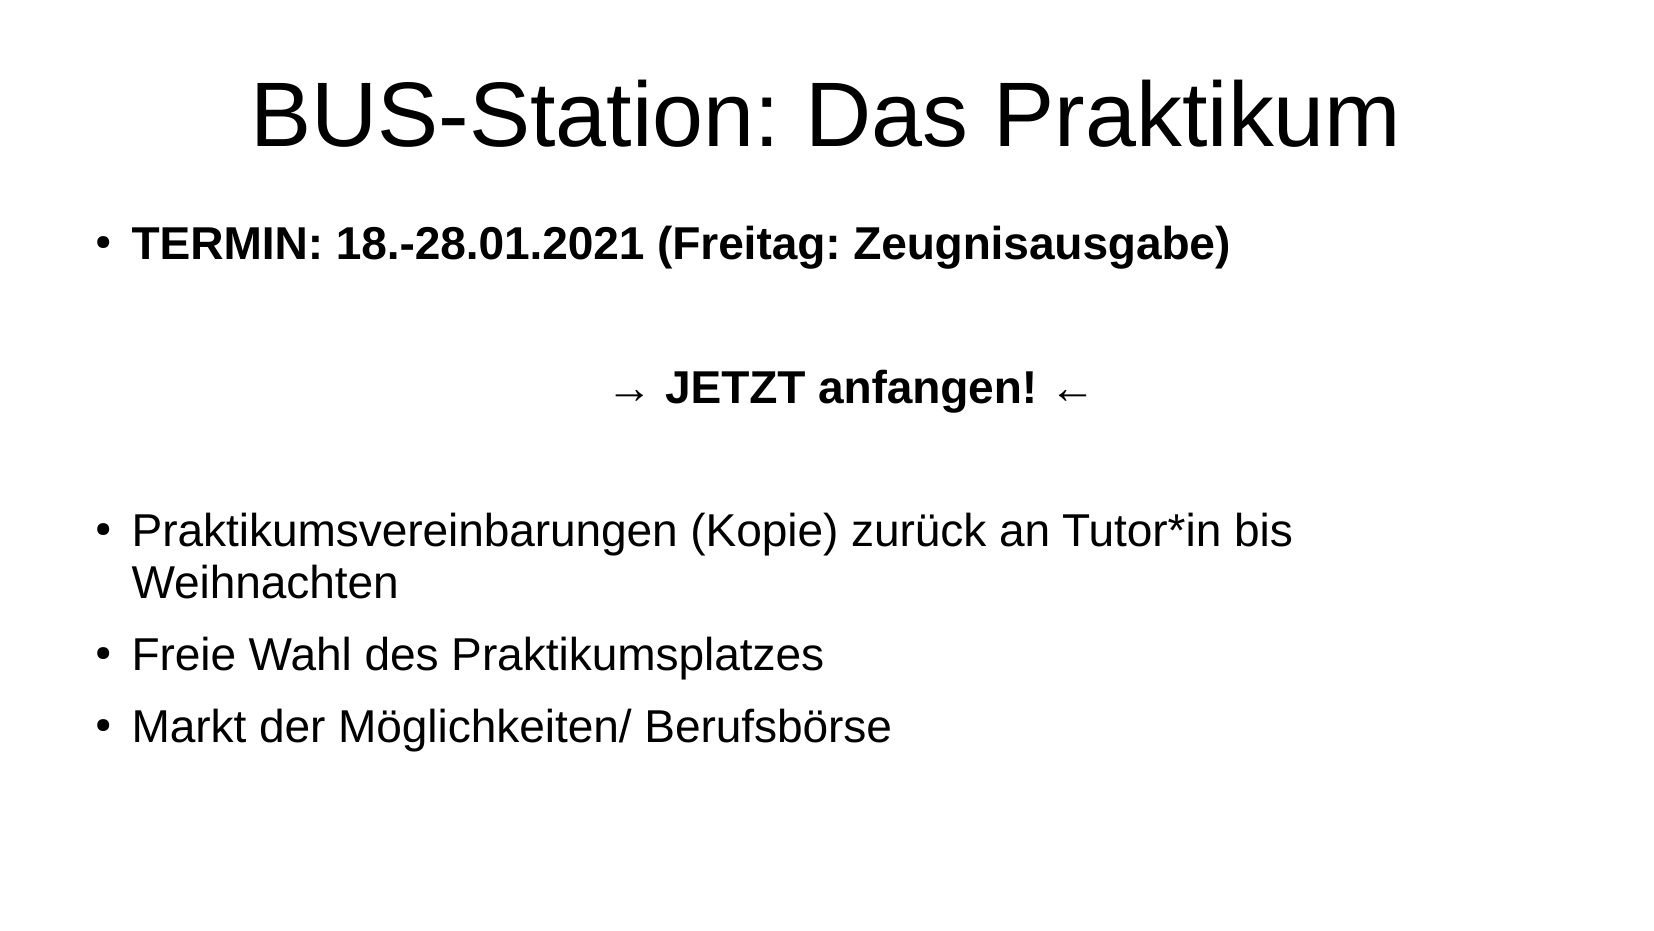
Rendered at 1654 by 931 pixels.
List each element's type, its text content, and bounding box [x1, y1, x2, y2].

list TERMIN: 18.-28.01.2021 (Freitag: Zeugnisausgabe) → JETZT anfangen! ← Praktikumsvereinbarungen (Kopie) zurück an Tutor*in bis Weihnachten Freie Wahl des Praktikumsplatzes Markt der Möglichkeiten/ Berufsbörse [82, 217, 1571, 758]
title BUS-Station: Das Praktikum [82, 37, 1571, 193]
